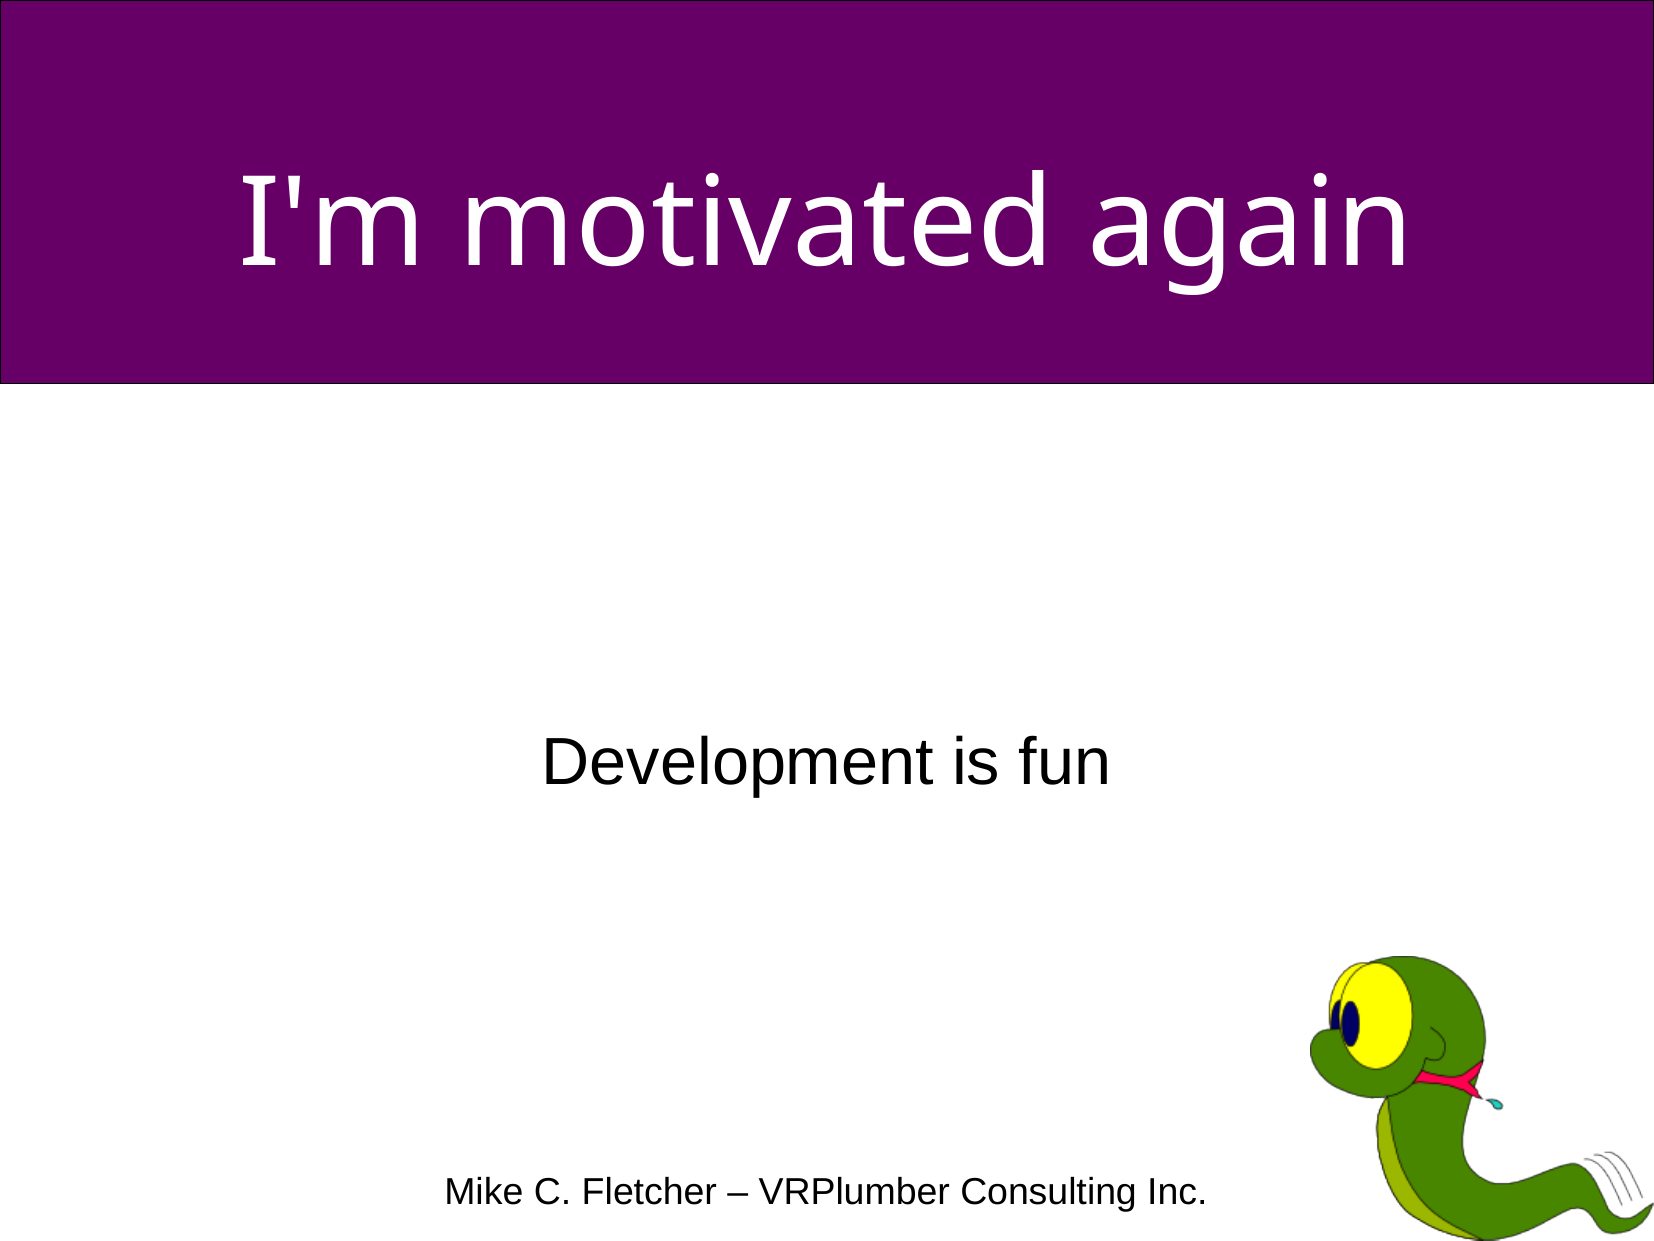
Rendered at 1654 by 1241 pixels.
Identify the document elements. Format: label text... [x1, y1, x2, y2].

subtitle Development is fun [82, 420, 1571, 1102]
picture [1310, 956, 1654, 1241]
title I'm motivated again [82, 56, 1571, 377]
